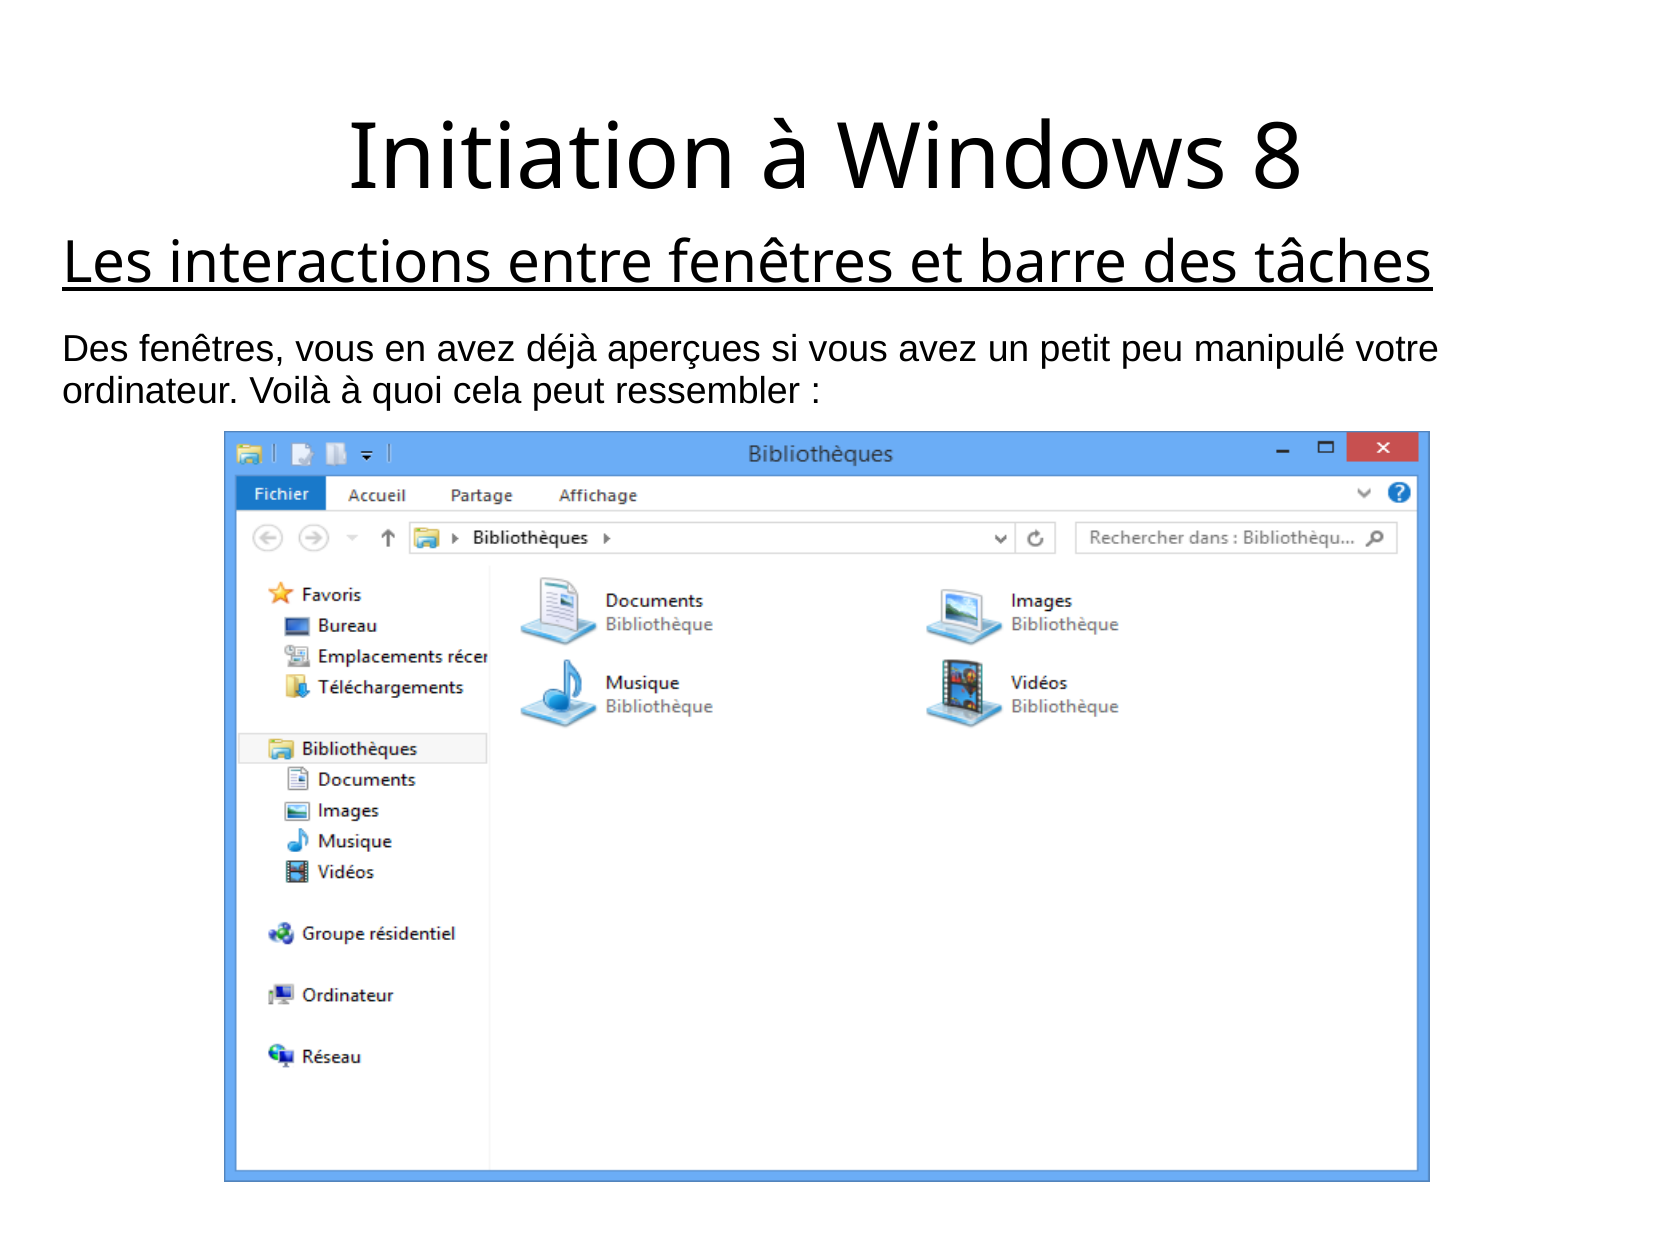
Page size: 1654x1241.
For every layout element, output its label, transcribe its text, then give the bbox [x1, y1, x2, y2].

picture [224, 431, 1430, 1182]
title Initiation à Windows 8 [82, 49, 1571, 212]
text_box Les interactions entre fenêtres et barre des tâches Des fenêtres, vous en avez déjà aperçues si vous avez un petit peu manipulé votre ordinateur. Voilà à quoi cela peut ressembler : [47, 212, 1607, 404]
